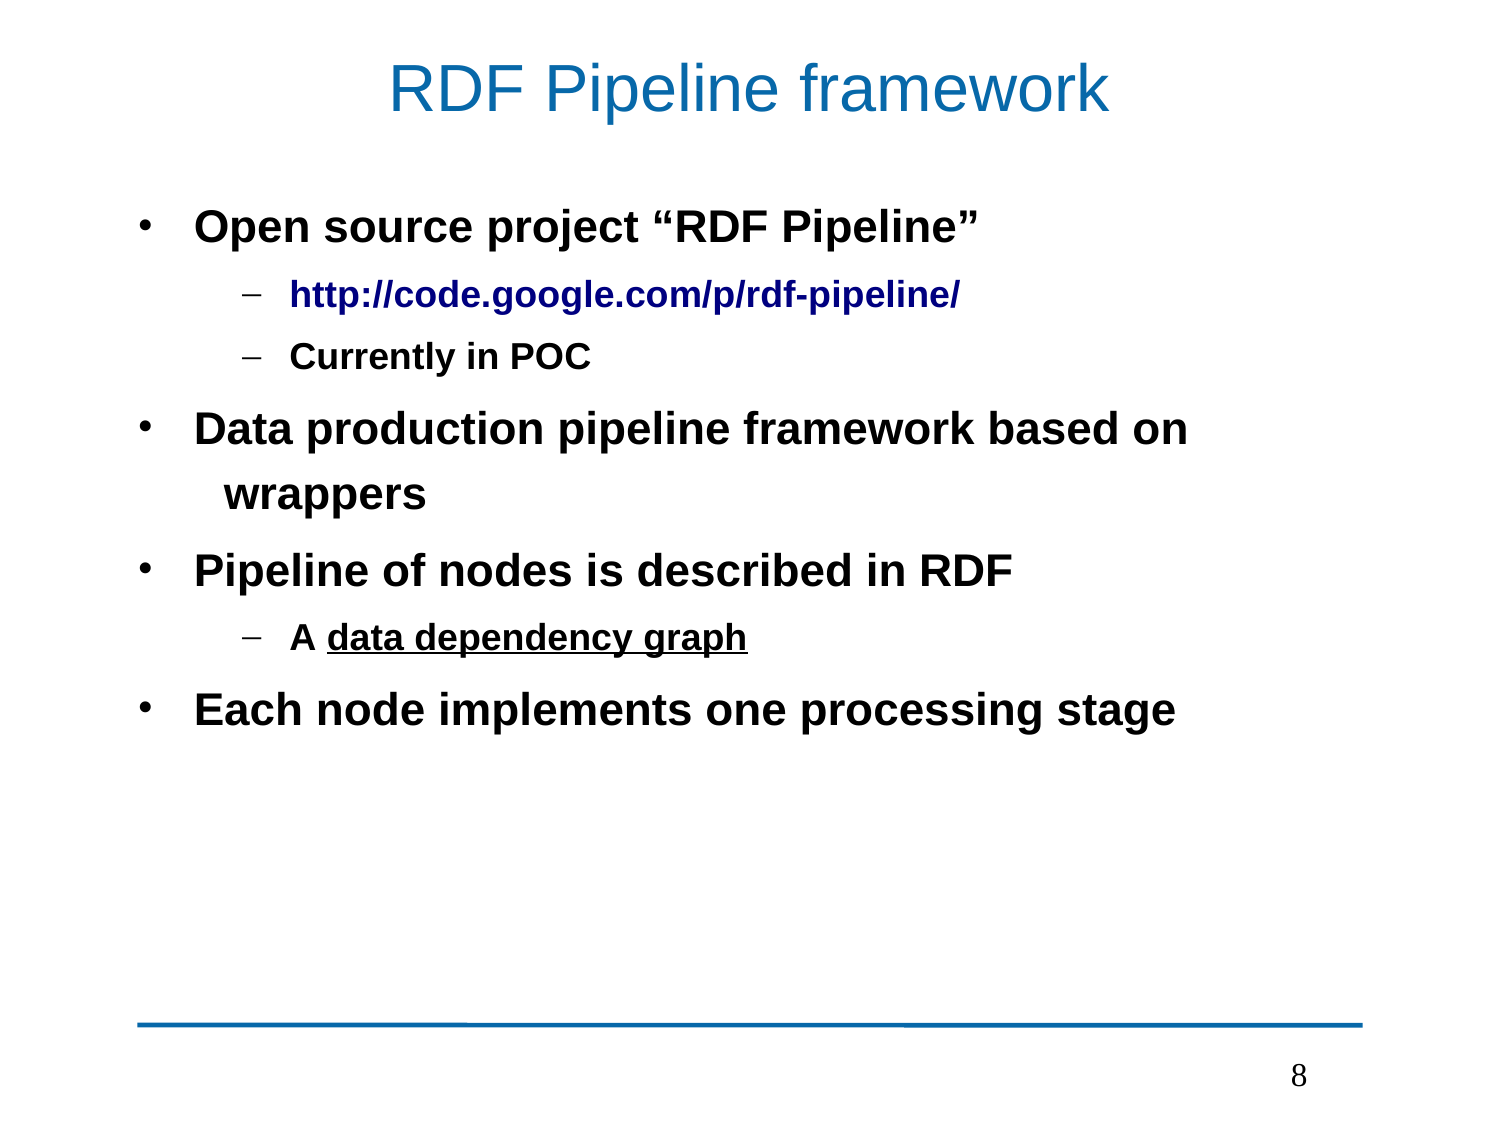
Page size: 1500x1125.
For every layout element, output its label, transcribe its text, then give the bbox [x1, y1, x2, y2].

title RDF Pipeline framework [0, 0, 1500, 156]
list Open source project “RDF Pipeline” http://code.google.com/p/rdf-pipeline/ Currently in POC Data production pipeline framework based on wrappers Pipeline of nodes is described in RDF A data dependency graph Each node implements one processing stage [115, 179, 1387, 1005]
